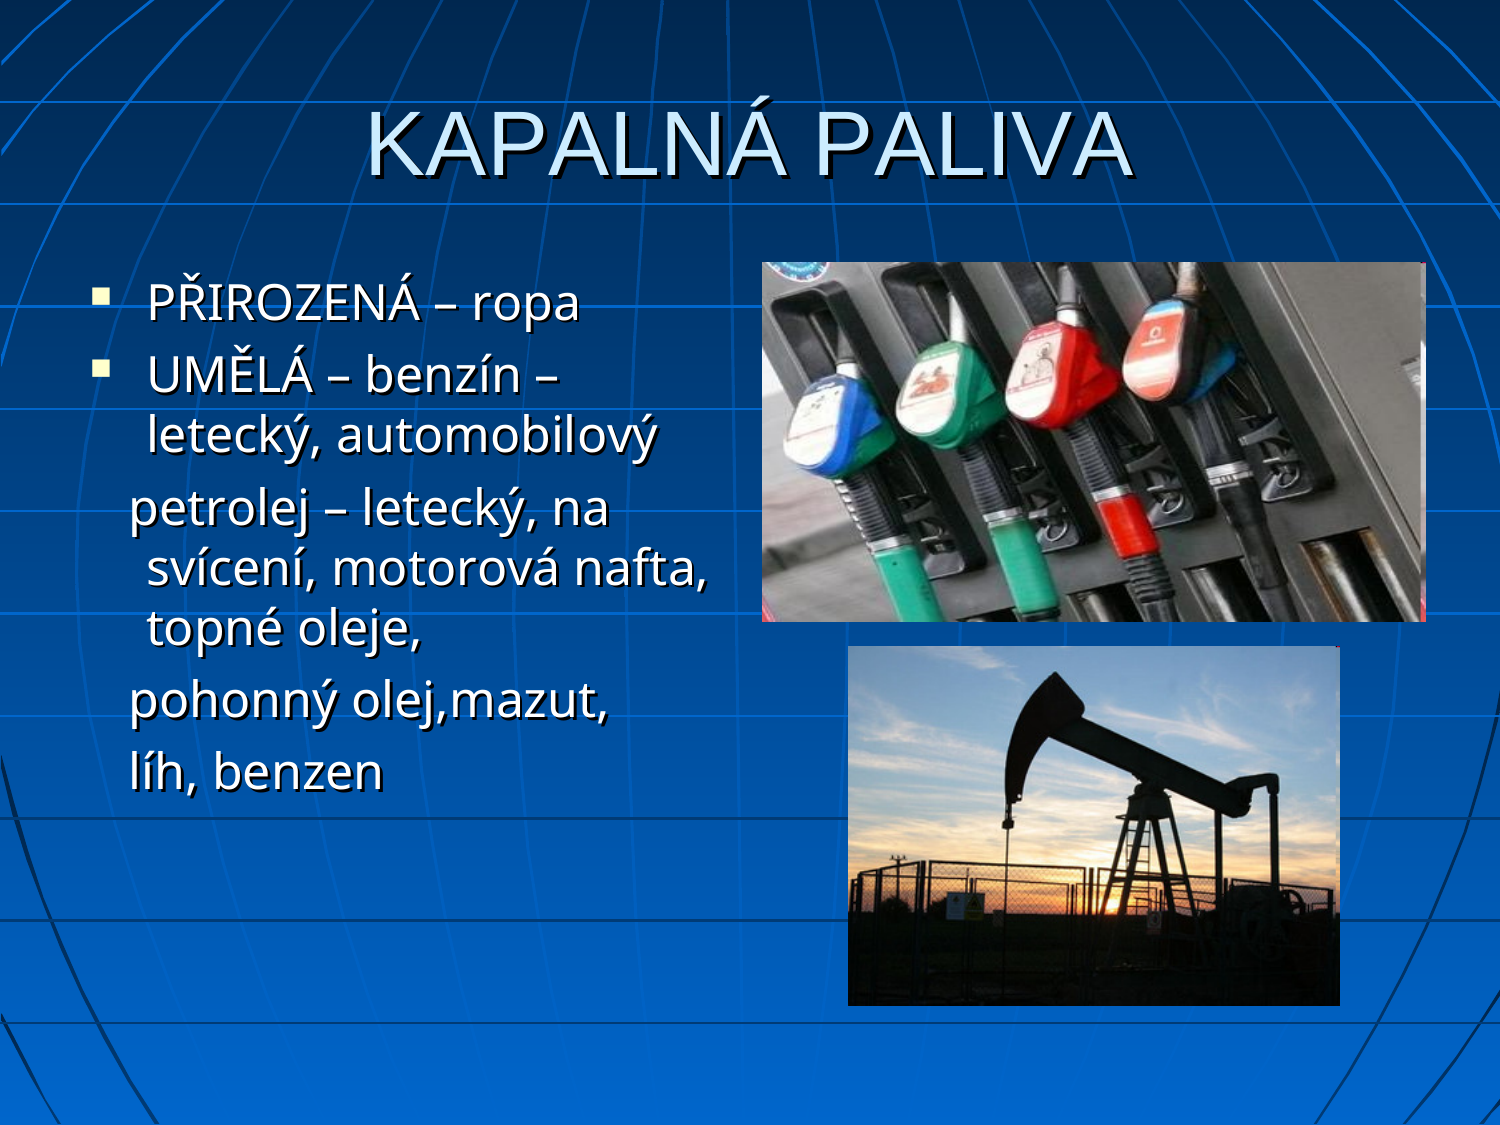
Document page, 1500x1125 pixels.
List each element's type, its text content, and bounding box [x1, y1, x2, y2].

title KAPALNÁ PALIVA [75, 45, 1426, 233]
picture [762, 262, 1426, 622]
list PŘIROZENÁ – ropa UMĚLÁ – benzín – letecký, automobilový petrolej – letecký, na svícení, motorová nafta, topné oleje, pohonný olej,mazut, líh, benzen [75, 262, 738, 1006]
picture [848, 646, 1340, 1006]
